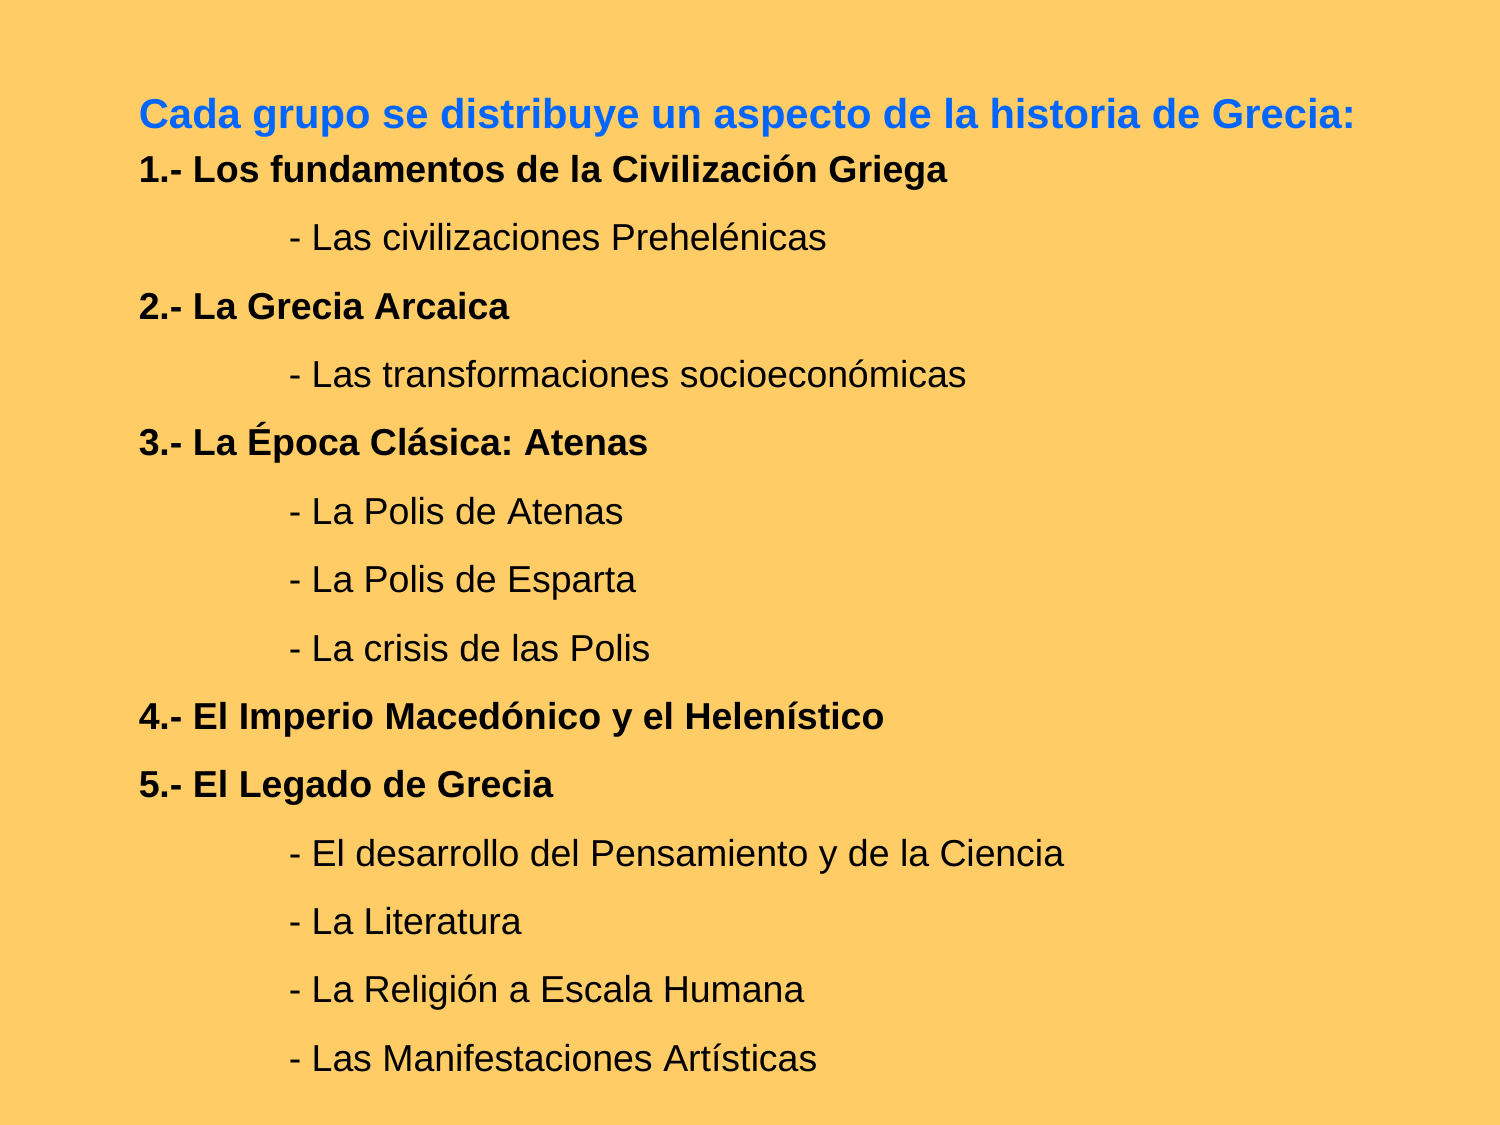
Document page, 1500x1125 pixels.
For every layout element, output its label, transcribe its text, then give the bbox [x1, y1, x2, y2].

text_box Cada grupo se distribuye un aspecto de la historia de Grecia: [123, 54, 1400, 146]
text_box 1.- Los fundamentos de la Civilización Griega - Las civilizaciones Prehelénicas 2.- La Grecia Arcaica - Las transformaciones socioeconómicas 3.- La Época Clásica: Atenas - La Polis de Atenas - La Polis de Esparta - La crisis de las Polis 4.- El Imperio Macedónico y el Helenístico 5.- El Legado de Grecia - El desarrollo del Pensamiento y de la Ciencia - La Literatura - La Religión a Escala Humana - Las Manifestaciones Artísticas [123, 137, 1270, 1087]
